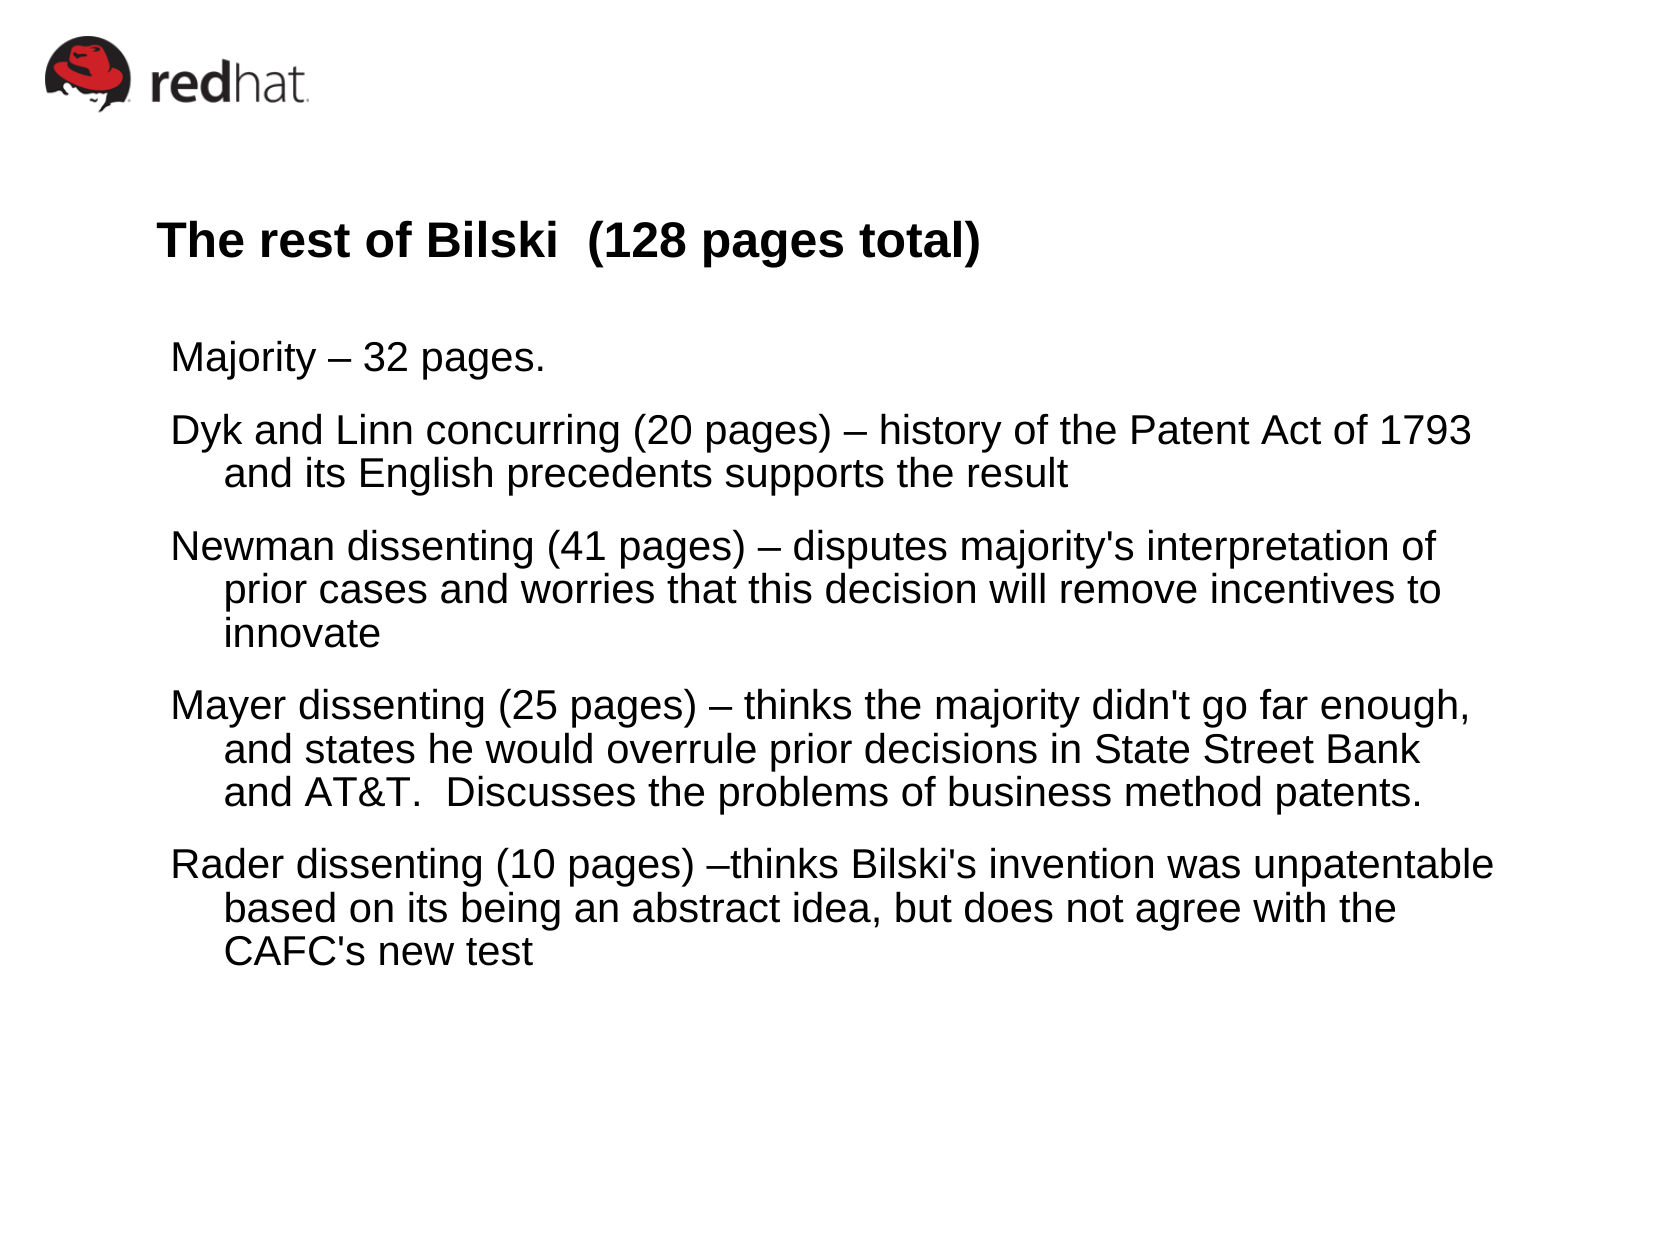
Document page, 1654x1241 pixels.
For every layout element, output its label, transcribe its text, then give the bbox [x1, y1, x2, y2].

picture [45, 36, 309, 122]
list Majority – 32 pages. Dyk and Linn concurring (20 pages) – history of the Patent Act of 1793 and its English precedents supports the result Newman dissenting (41 pages) – disputes majority's interpretation of prior cases and worries that this decision will remove incentives to innovate Mayer dissenting (25 pages) – thinks the majority didn't go far enough, and states he would overrule prior decisions in State Street Bank and AT&T. Discusses the problems of business method patents. Rader dissenting (10 pages) –thinks Bilski's invention was unpatentable based on its being an abstract idea, but does not agree with the CAFC's new test [152, 337, 1498, 1116]
title The rest of Bilski (128 pages total) [156, 204, 1502, 280]
